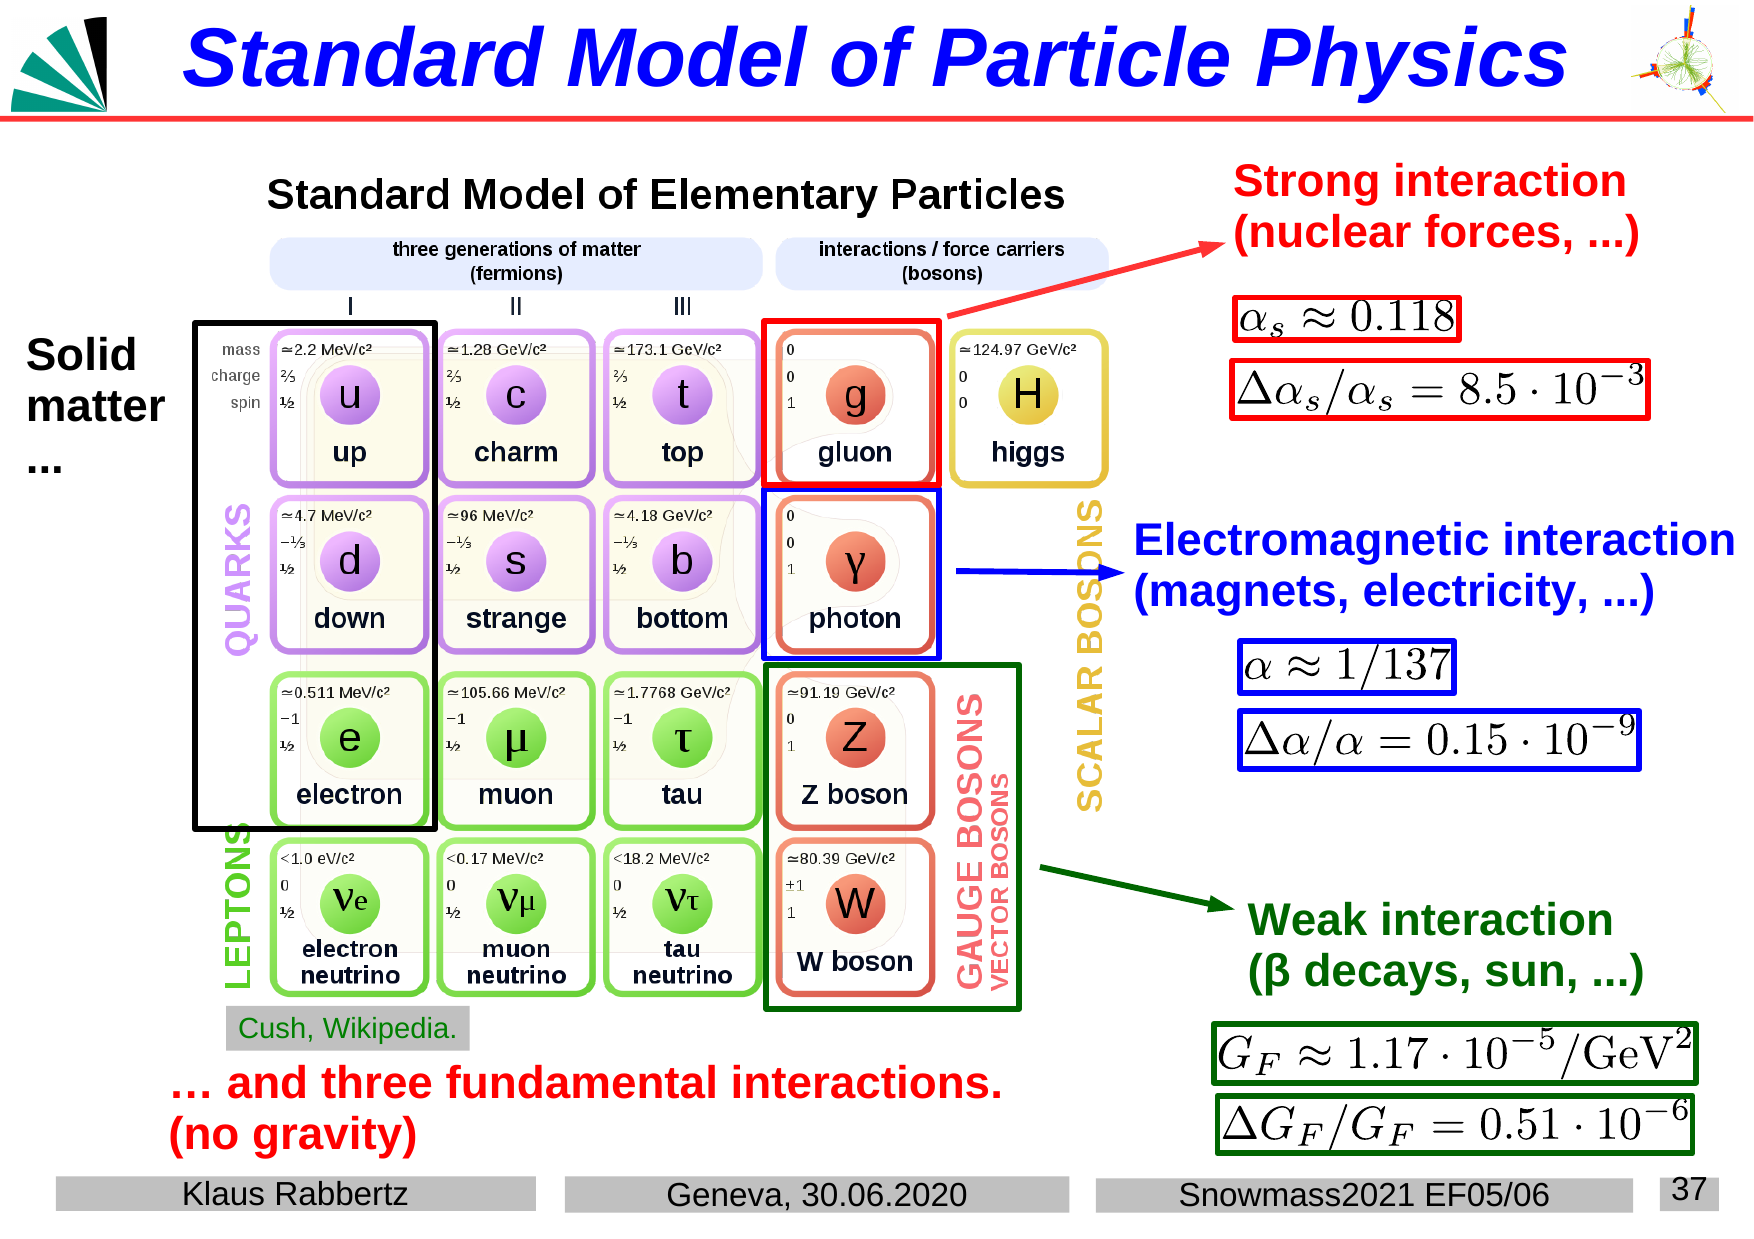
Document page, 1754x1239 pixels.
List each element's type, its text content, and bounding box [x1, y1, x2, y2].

picture [1235, 363, 1646, 416]
title Standard Model of Particle Physics [124, 0, 1630, 116]
picture [1631, 5, 1739, 113]
picture [1243, 644, 1452, 691]
picture [11, 17, 107, 113]
text_box Solid matter ... [13, 323, 178, 489]
text_box Cush, Wikipedia. [226, 1005, 470, 1051]
picture [1220, 1098, 1690, 1151]
picture [203, 326, 432, 826]
text_box Weak interaction (β decays, sun, ...) [1235, 887, 1658, 1002]
picture [1238, 300, 1456, 338]
picture [203, 145, 1128, 1030]
text_box Electromagnetic interaction (magnets, electricity, ...) [1121, 507, 1754, 623]
picture [1216, 1026, 1693, 1080]
text_box Strong interaction (nuclear forces, ...) [1221, 148, 1663, 264]
text_box … and three fundamental interactions. (no gravity) [156, 1050, 1016, 1166]
picture [1242, 713, 1637, 766]
